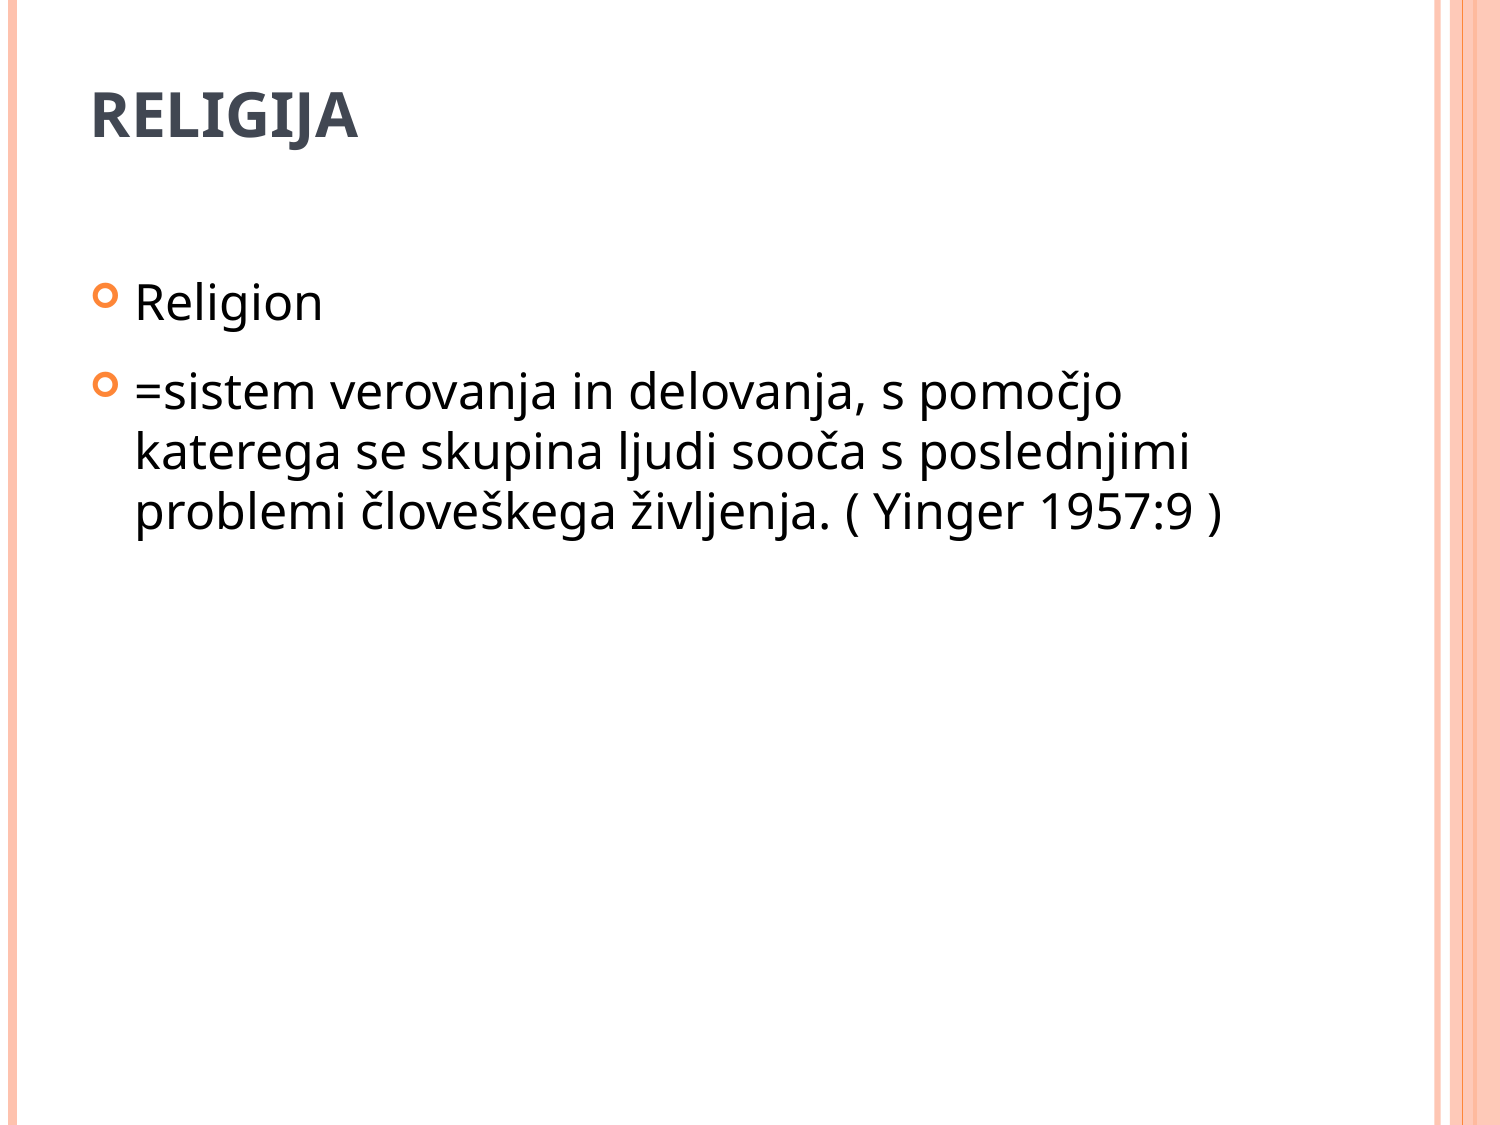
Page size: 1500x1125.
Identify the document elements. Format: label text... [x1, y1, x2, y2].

title RELIGIJA [75, 45, 1300, 233]
list Religion =sistem verovanja in delovanja, s pomočjo katerega se skupina ljudi sooča s poslednjimi problemi človeškega življenja. ( Yinger 1957:9 ) [75, 262, 1300, 1062]
